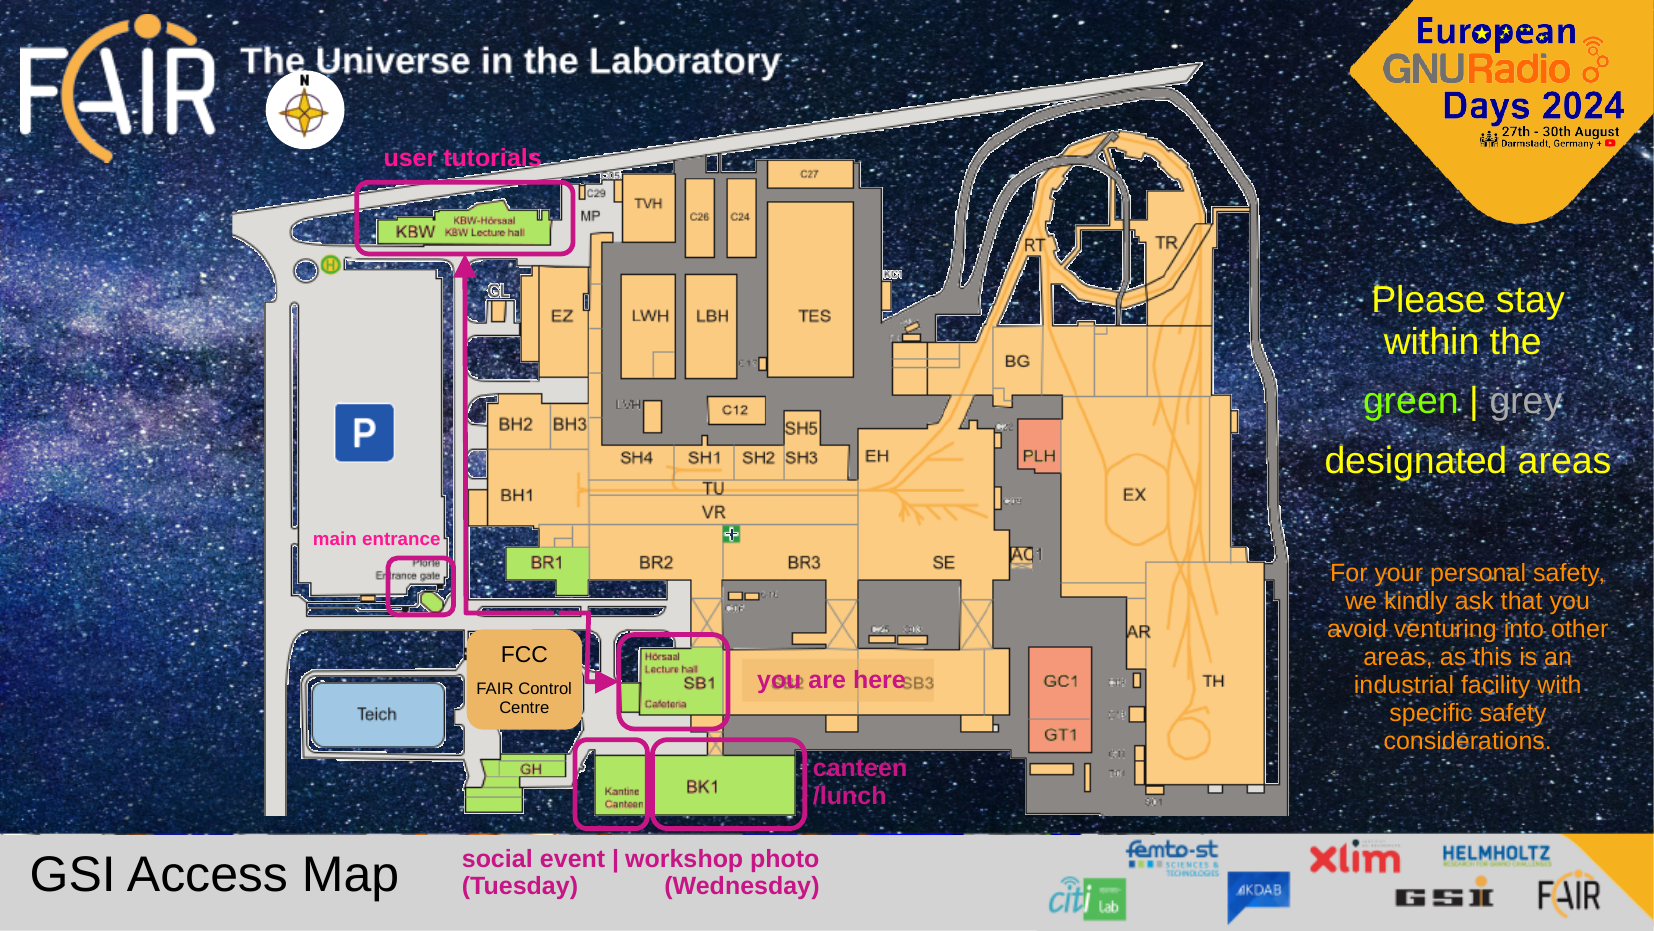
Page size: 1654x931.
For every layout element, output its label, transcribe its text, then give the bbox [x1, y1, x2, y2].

text_box canteen /lunch [812, 746, 983, 817]
text_box workshop photo (Wednesday) [625, 836, 826, 908]
title GSI Access Map [29, 832, 427, 917]
text_box [554, 581, 560, 645]
picture [0, 0, 1654, 931]
text_box user tutorials [383, 136, 554, 180]
text_box Please stay within the green | grey designated areas For your personal safety, we kindly ask that you avoid venturing into other areas, as this is an industrial facility with specific safety considerations. [1309, 270, 1636, 691]
text_box social event | (Tuesday) [461, 836, 630, 931]
text_box main entrance [312, 520, 484, 563]
text_box you are here [742, 658, 934, 702]
text_box FCC FAIR Control Centre [466, 629, 583, 730]
